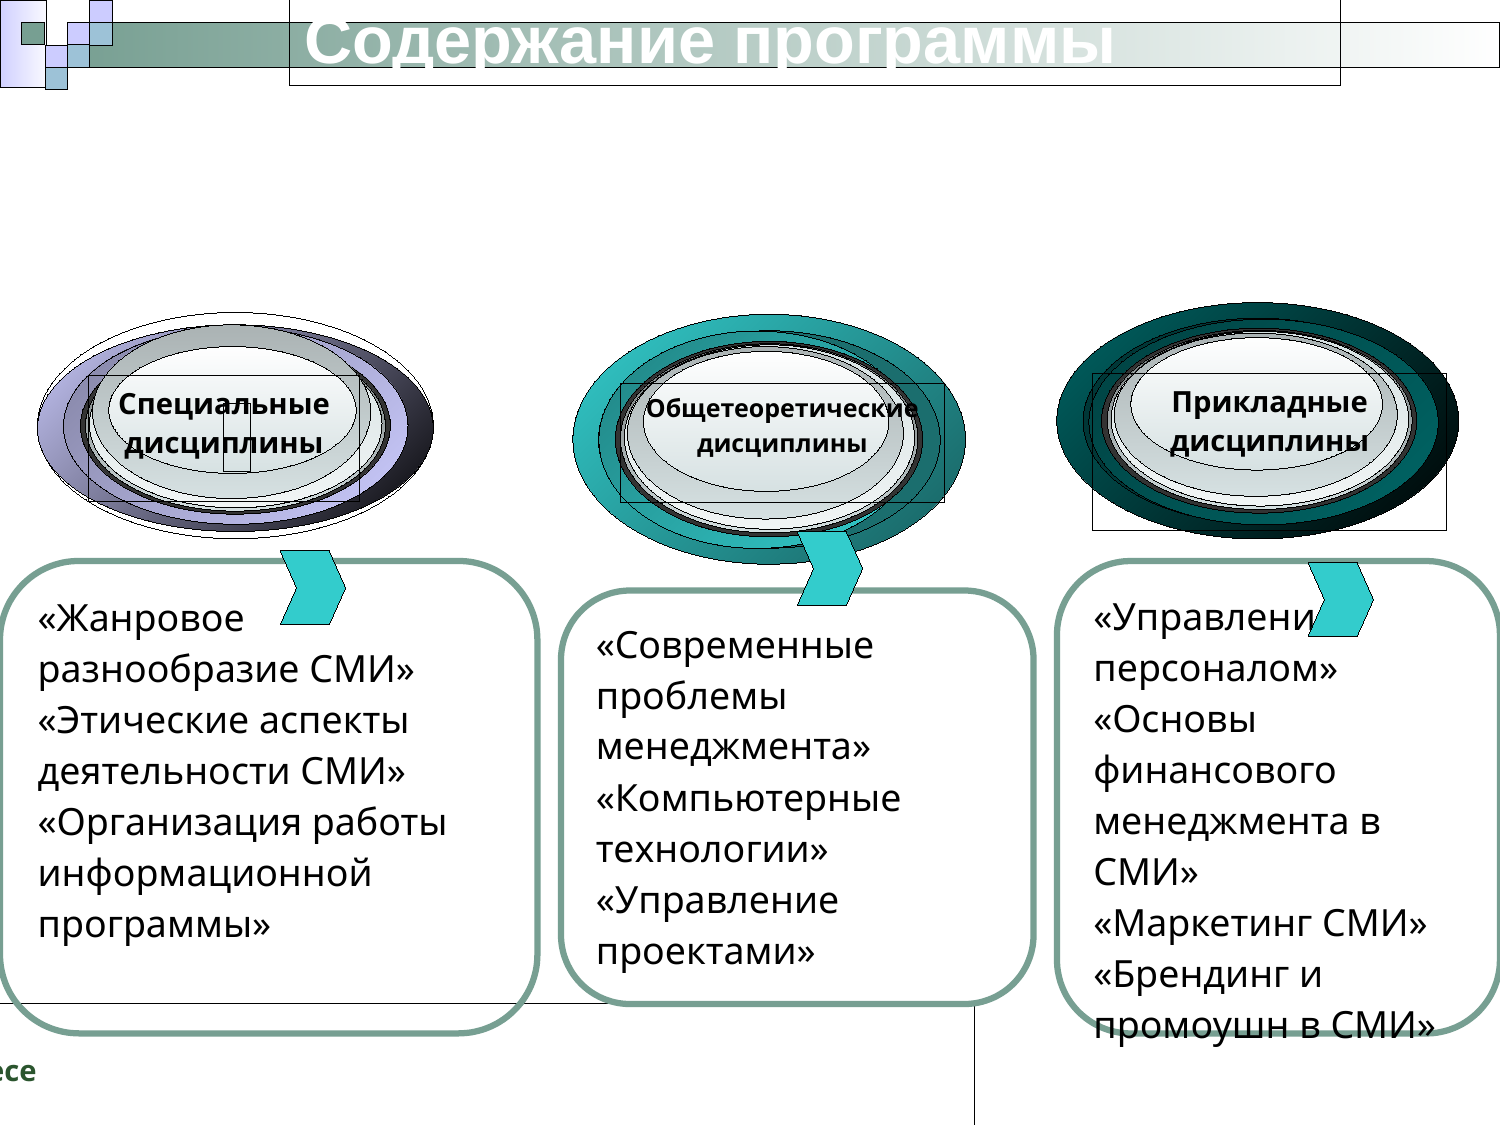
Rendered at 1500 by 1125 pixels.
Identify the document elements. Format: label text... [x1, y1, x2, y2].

text_box [1185, 531, 1331, 539]
text_box «Жанровое разнообразие СМИ» «Этические аспекты деятельности СМИ» «Организация работы информационной программы» [0, 560, 538, 1034]
text_box «Современные проблемы менеджмента» «Компьютерные технологии» «Управление проектами» [561, 590, 1034, 1004]
text_box Прикладные дисциплины [1092, 373, 1447, 531]
text_box Менеджмент в медиа-бизнесе [0, 1003, 975, 1125]
text_box [1056, 302, 1442, 488]
text_box «Управление персоналом» «Основы финансового менеджмента в СМИ» «Маркетинг СМИ» «Брендинг и промоушн в СМИ» [1056, 561, 1500, 1034]
text_box Специальные дисциплины [88, 375, 360, 502]
text_box [280, 550, 346, 625]
text_box Содержание программы [289, 0, 1341, 86]
text_box [37, 312, 434, 539]
text_box Общетеоретические дисциплины [620, 383, 945, 503]
text_box [1308, 562, 1374, 637]
text_box [1447, 381, 1459, 461]
text_box [572, 314, 966, 606]
